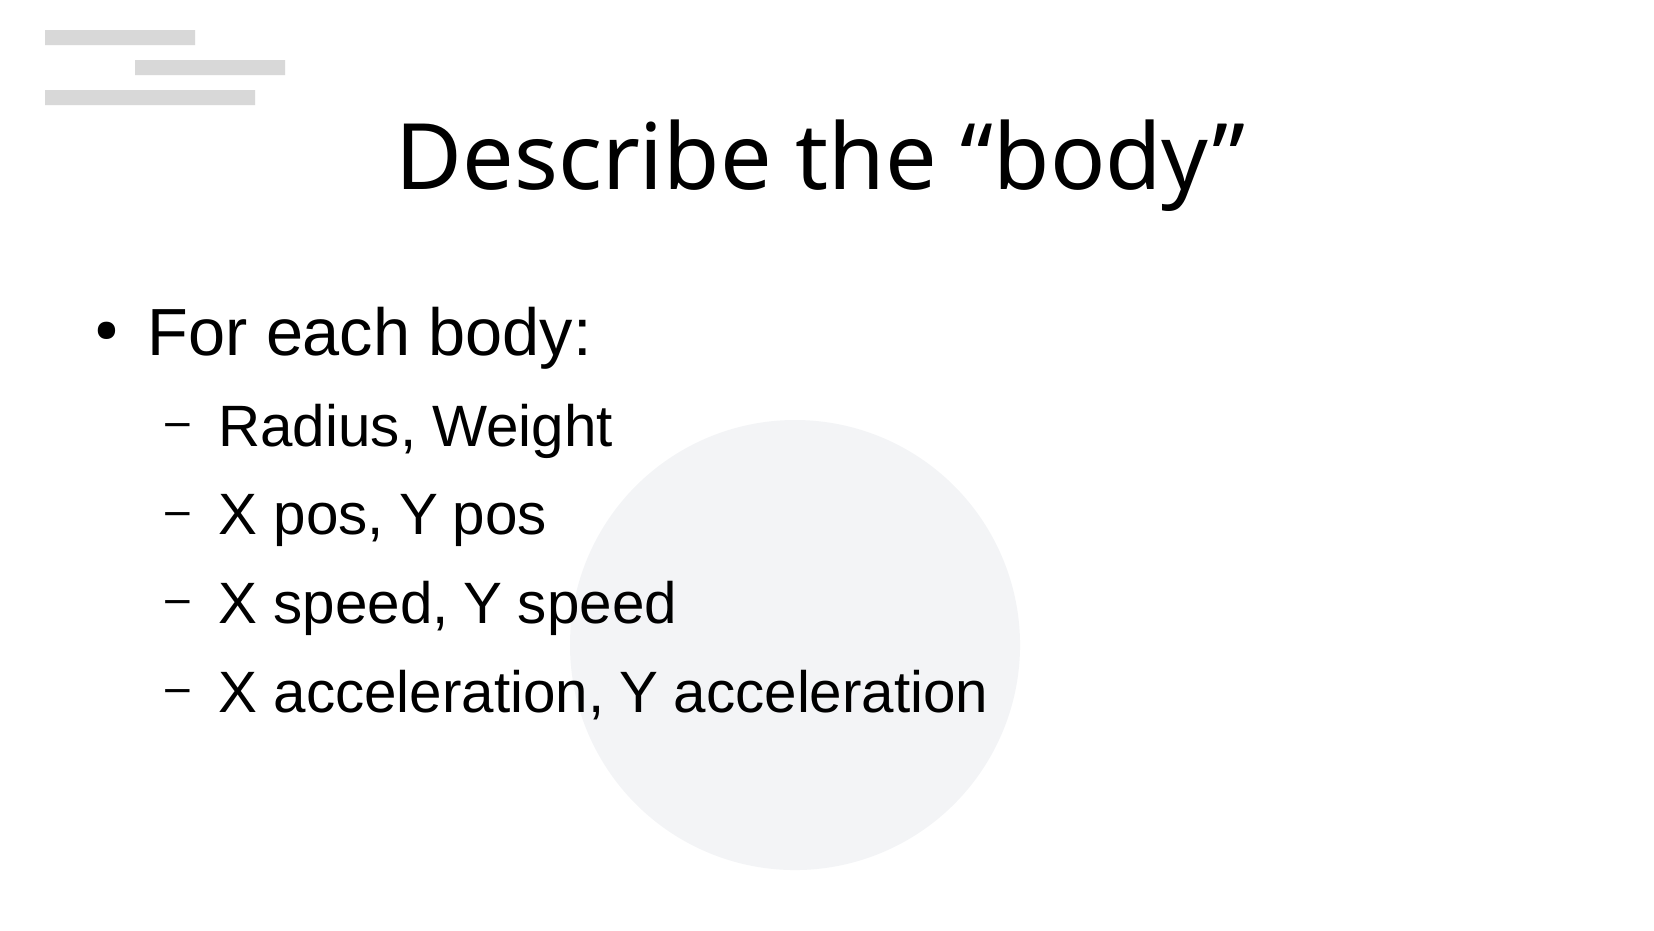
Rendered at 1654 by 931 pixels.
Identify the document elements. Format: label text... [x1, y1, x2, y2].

list For each body: Radius, Weight X pos, Y pos X speed, Y speed X acceleration, Y acceleration [76, 295, 1565, 835]
title Describe the “body” [76, 76, 1565, 233]
